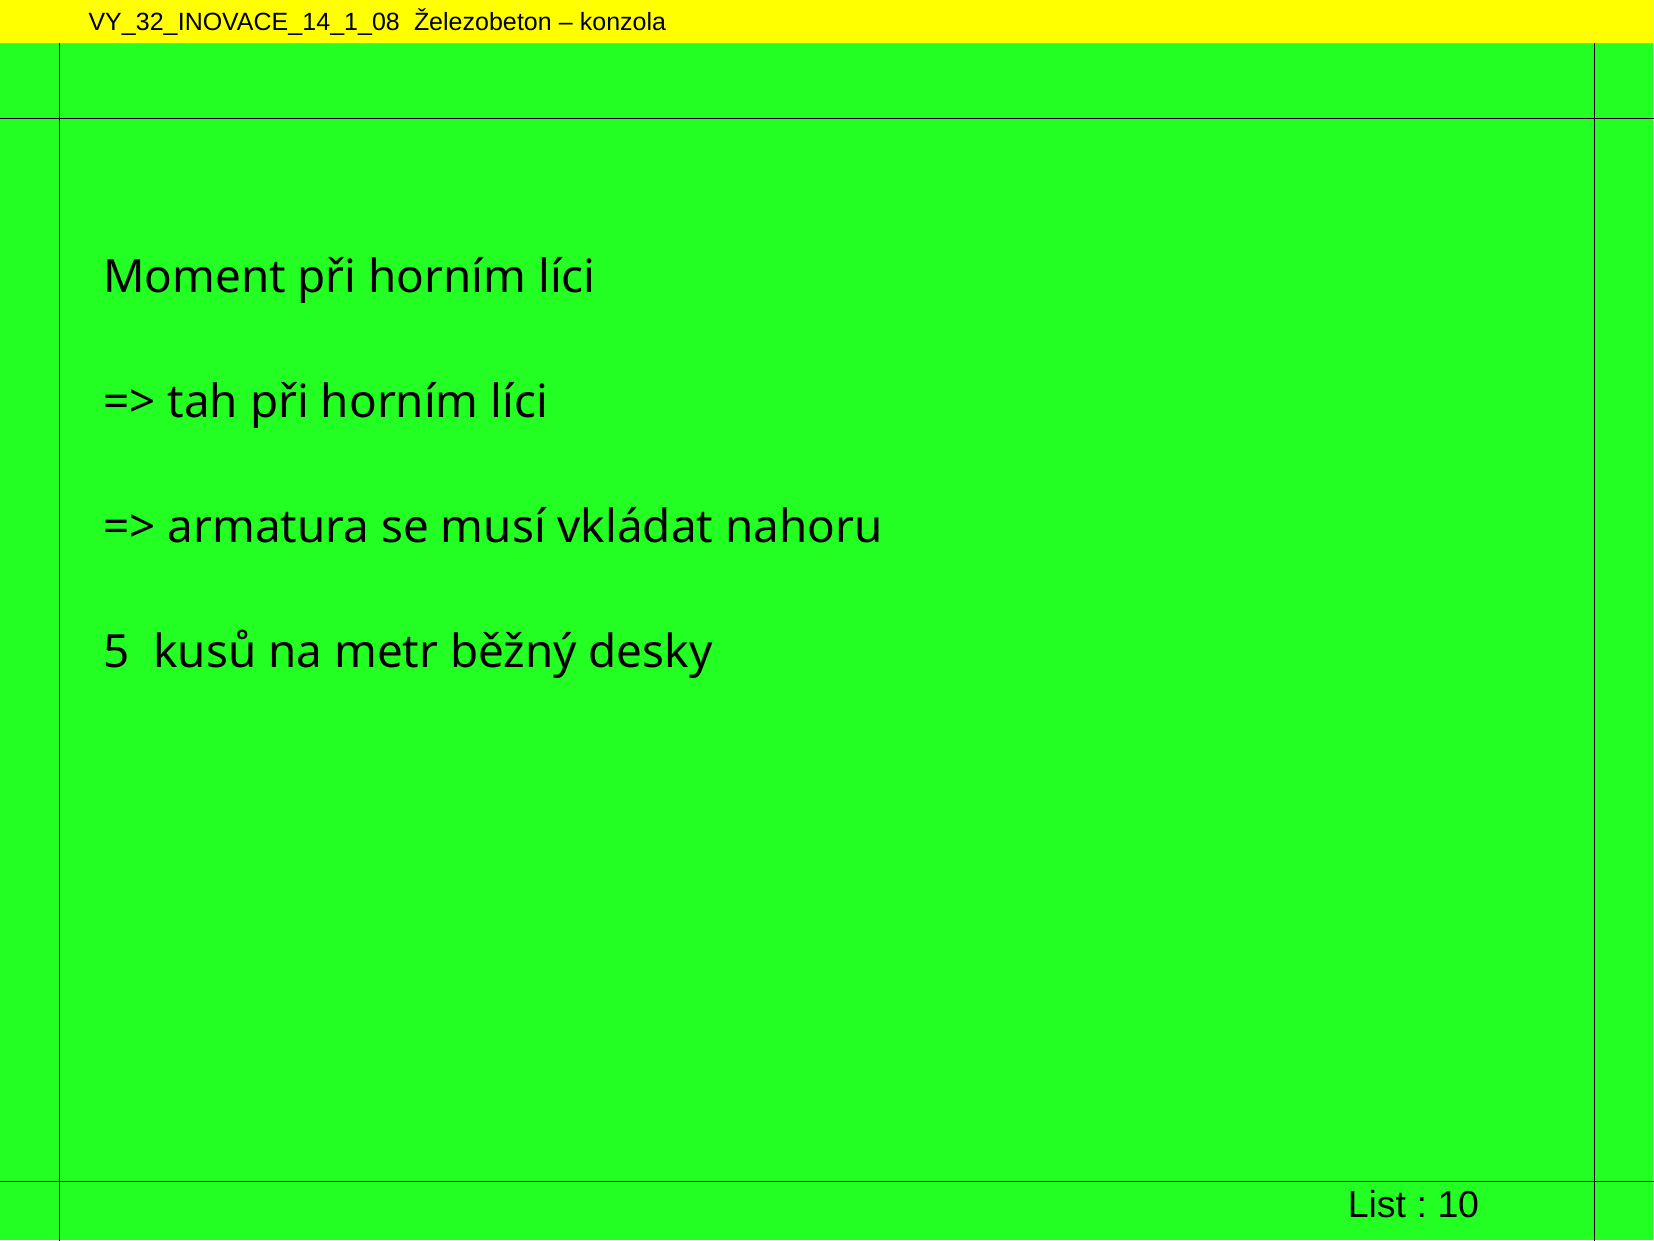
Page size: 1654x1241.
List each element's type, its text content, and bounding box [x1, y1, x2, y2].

text_box VY_32_INOVACE_14_1_08 Železobeton – konzola [0, 0, 1654, 44]
text_box Moment při horním líci => tah při horním líci => armatura se musí vkládat nahoru 5 kusů na metr běžný desky [88, 236, 1477, 743]
text_box List : <číslo> [1357, 1176, 1599, 1241]
